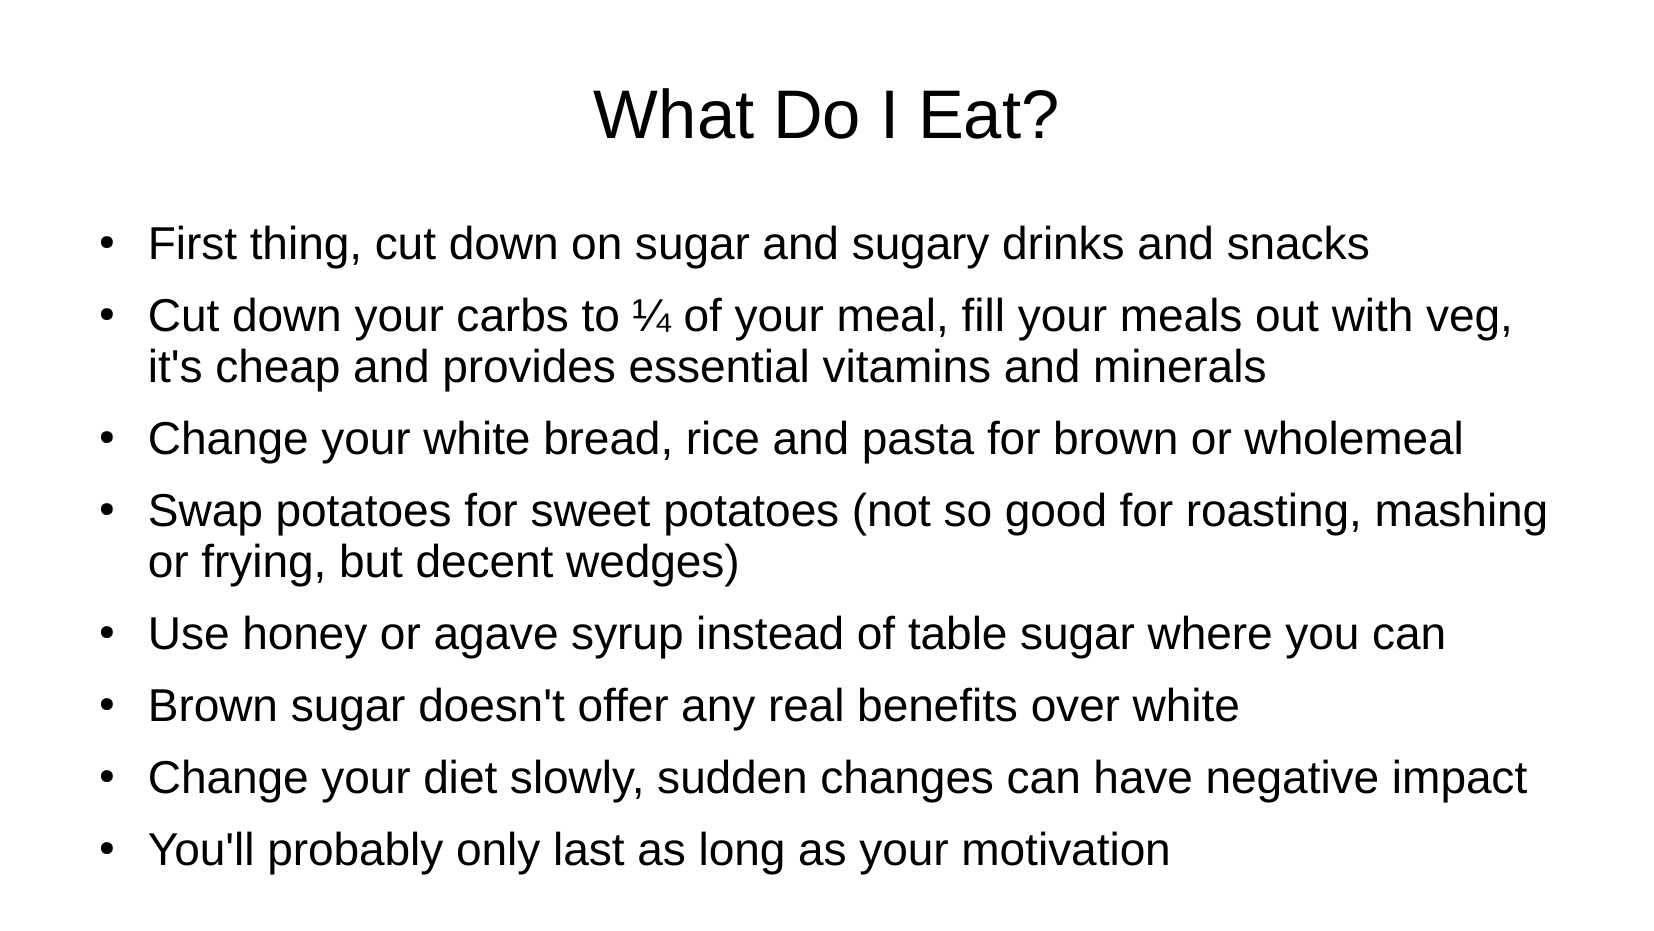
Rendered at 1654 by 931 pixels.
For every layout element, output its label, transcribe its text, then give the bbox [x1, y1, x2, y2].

list First thing, cut down on sugar and sugary drinks and snacks Cut down your carbs to ¼ of your meal, fill your meals out with veg, it's cheap and provides essential vitamins and minerals Change your white bread, rice and pasta for brown or wholemeal Swap potatoes for sweet potatoes (not so good for roasting, mashing or frying, but decent wedges) Use honey or agave syrup instead of table sugar where you can Brown sugar doesn't offer any real benefits over white Change your diet slowly, sudden changes can have negative impact You'll probably only last as long as your motivation [82, 217, 1571, 886]
title What Do I Eat? [82, 37, 1571, 193]
